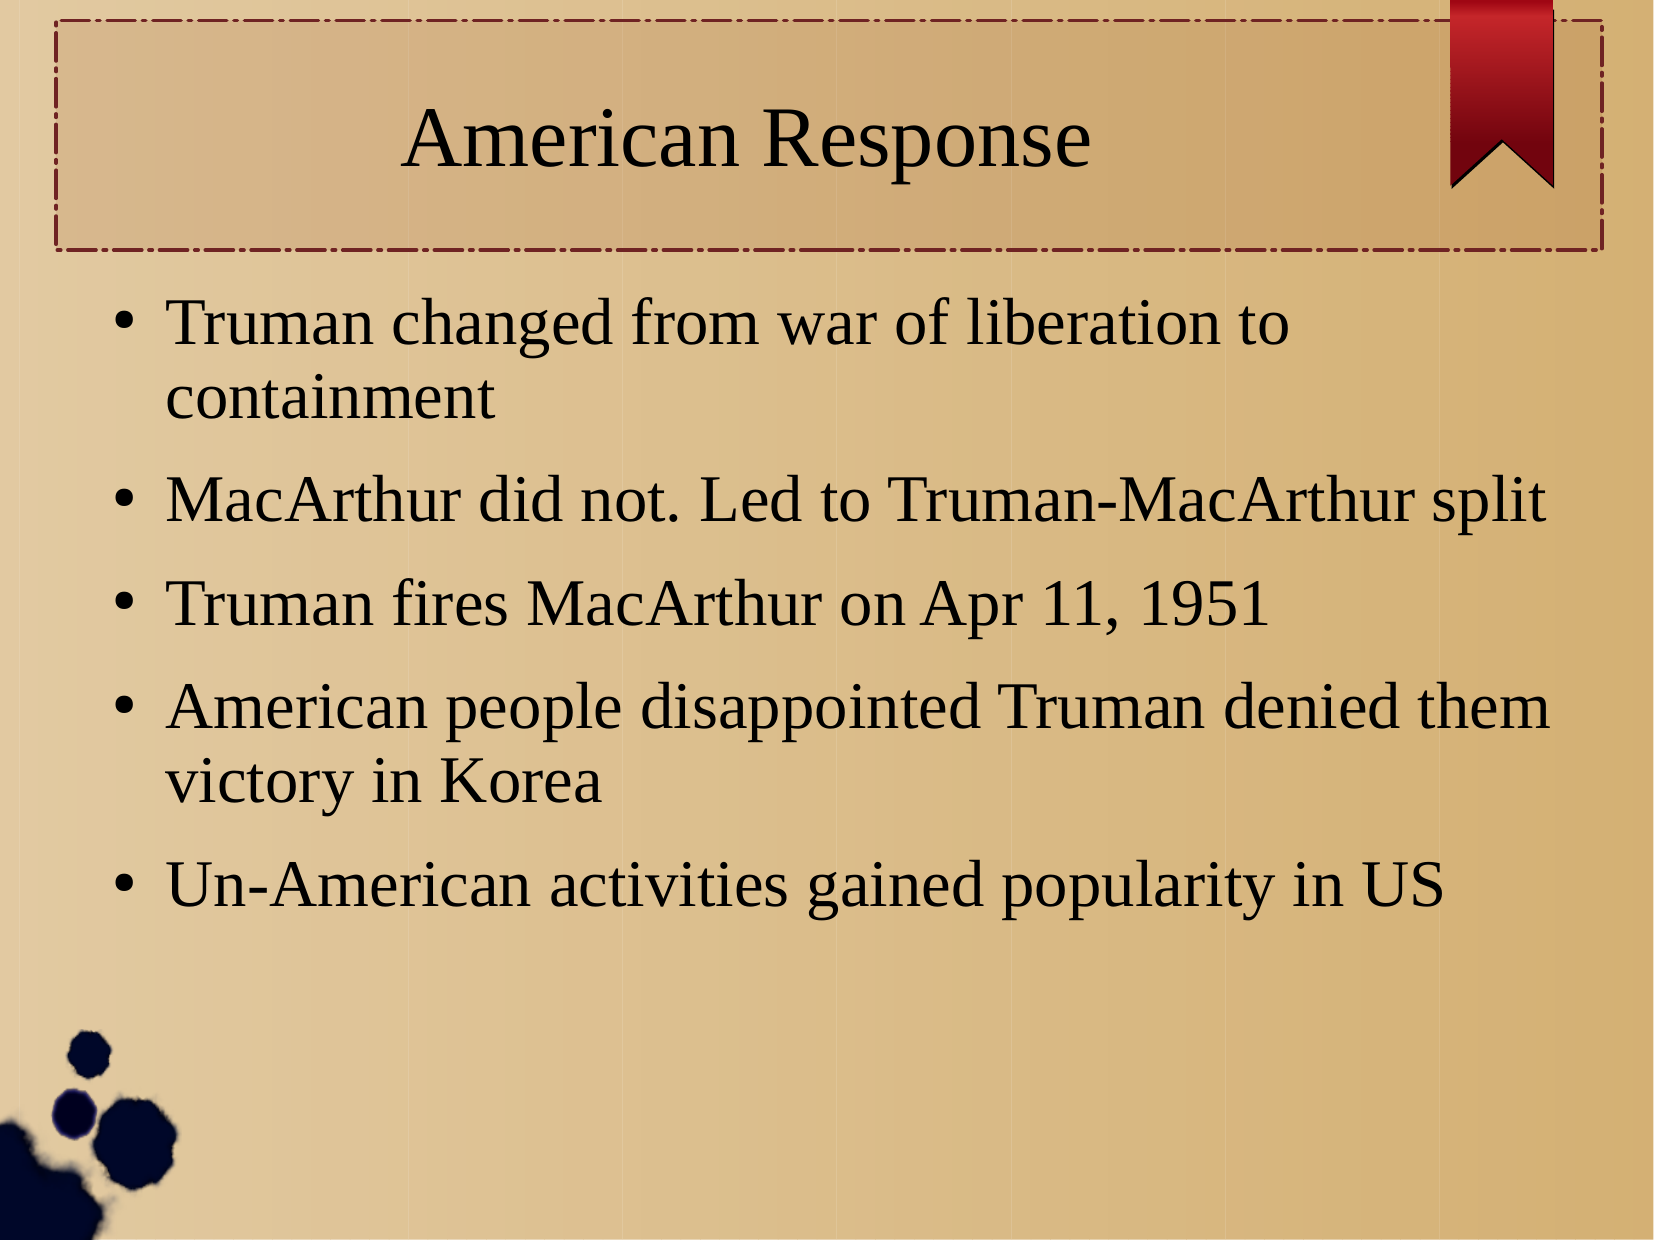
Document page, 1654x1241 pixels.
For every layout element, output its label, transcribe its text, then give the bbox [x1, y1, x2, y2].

list Truman changed from war of liberation to containment MacArthur did not. Led to Truman-MacArthur split Truman fires MacArthur on Apr 11, 1951 American people disappointed Truman denied them victory in Korea Un-American activities gained popularity in US [94, 284, 1583, 1004]
title American Response [82, 47, 1412, 229]
